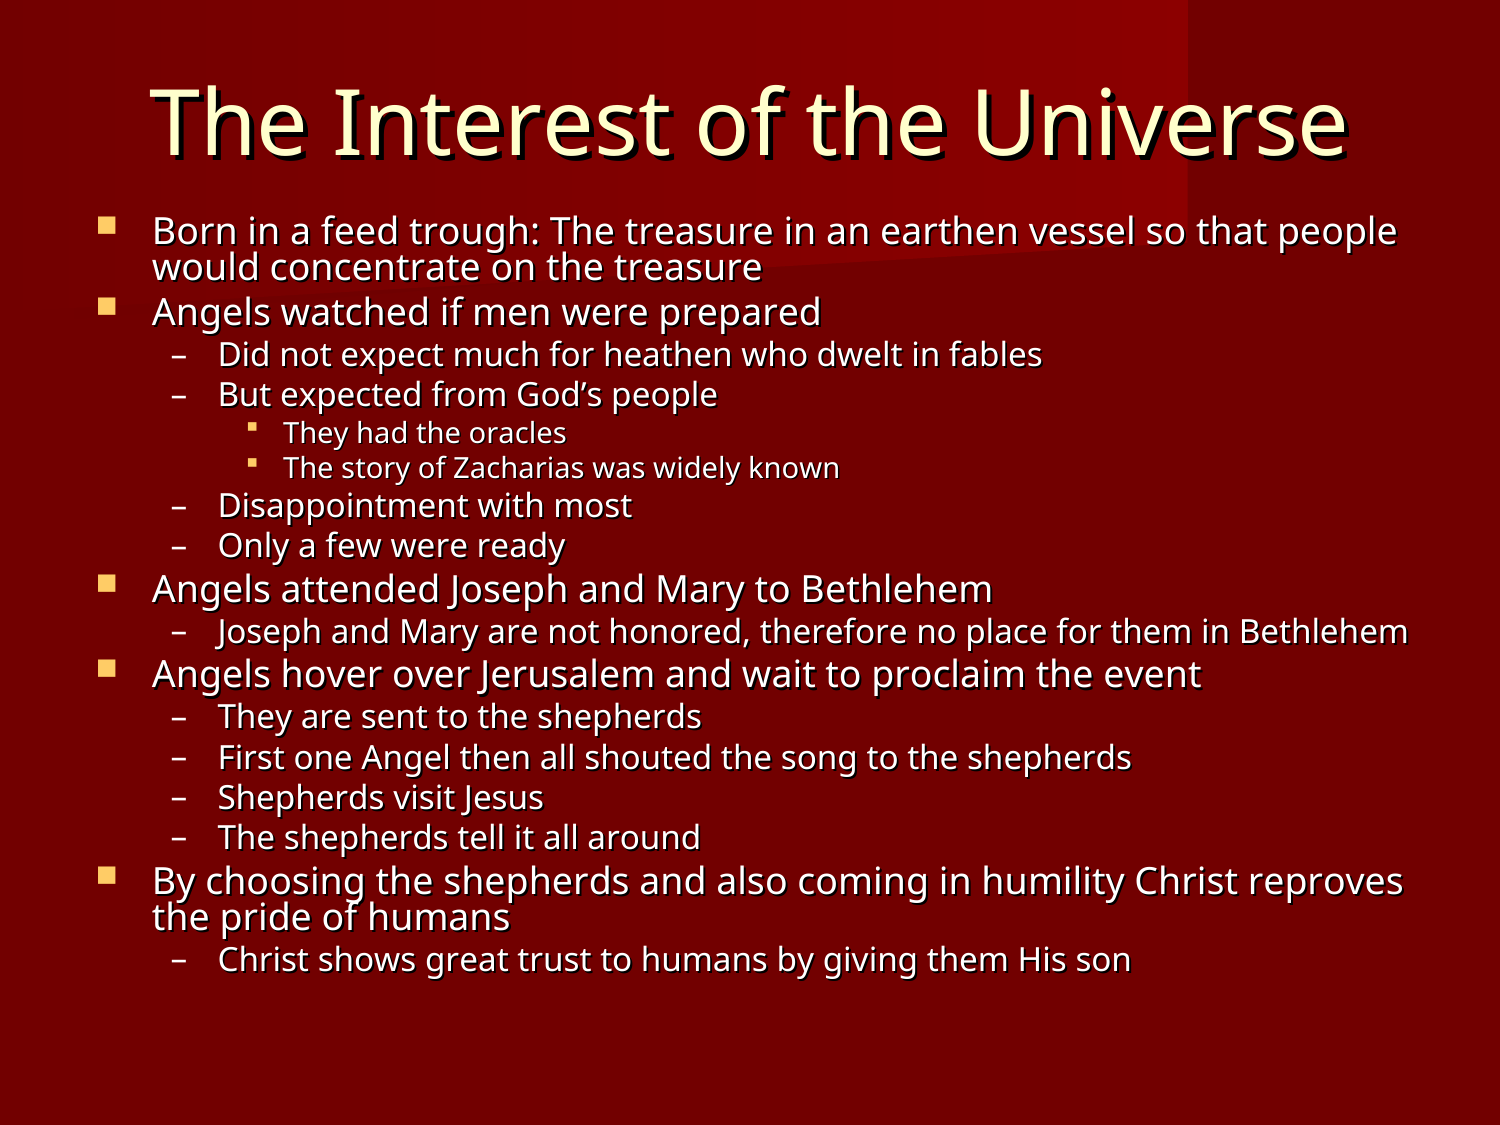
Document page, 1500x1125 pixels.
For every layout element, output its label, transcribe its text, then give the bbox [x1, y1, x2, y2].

title The Interest of the Universe [75, 36, 1426, 200]
list Born in a feed trough: The treasure in an earthen vessel so that people would concentrate on the treasure Angels watched if men were prepared Did not expect much for heathen who dwelt in fables But expected from God’s people They had the oracles The story of Zacharias was widely known Disappointment with most Only a few were ready Angels attended Joseph and Mary to Bethlehem Joseph and Mary are not honored, therefore no place for them in Bethlehem Angels hover over Jerusalem and wait to proclaim the event They are sent to the shepherds First one Angel then all shouted the song to the shepherds Shepherds visit Jesus The shepherds tell it all around By choosing the shepherds and also coming in humility Christ reproves the pride of humans Christ shows great trust to humans by giving them His son [80, 207, 1431, 1017]
